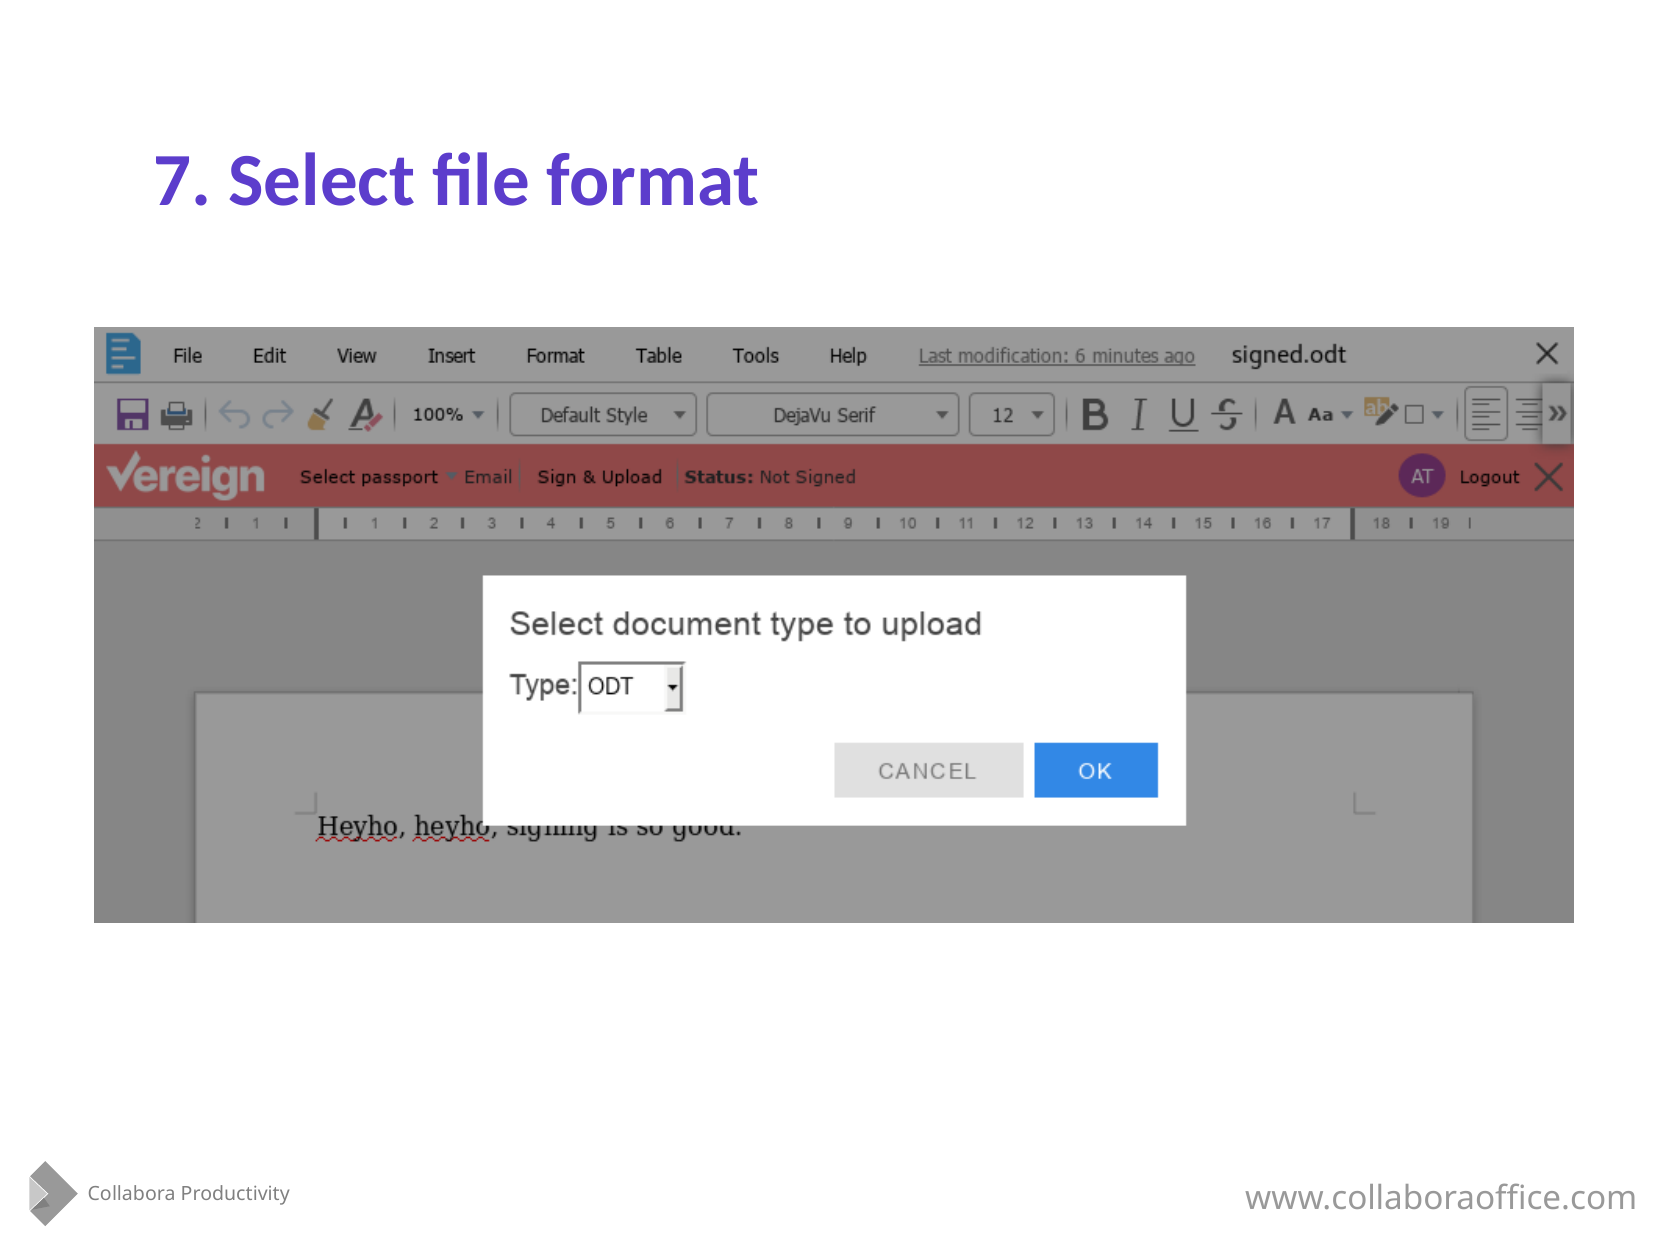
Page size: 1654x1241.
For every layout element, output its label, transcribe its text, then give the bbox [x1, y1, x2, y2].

picture [94, 327, 1574, 923]
title 7. Select file format [153, 35, 1146, 225]
